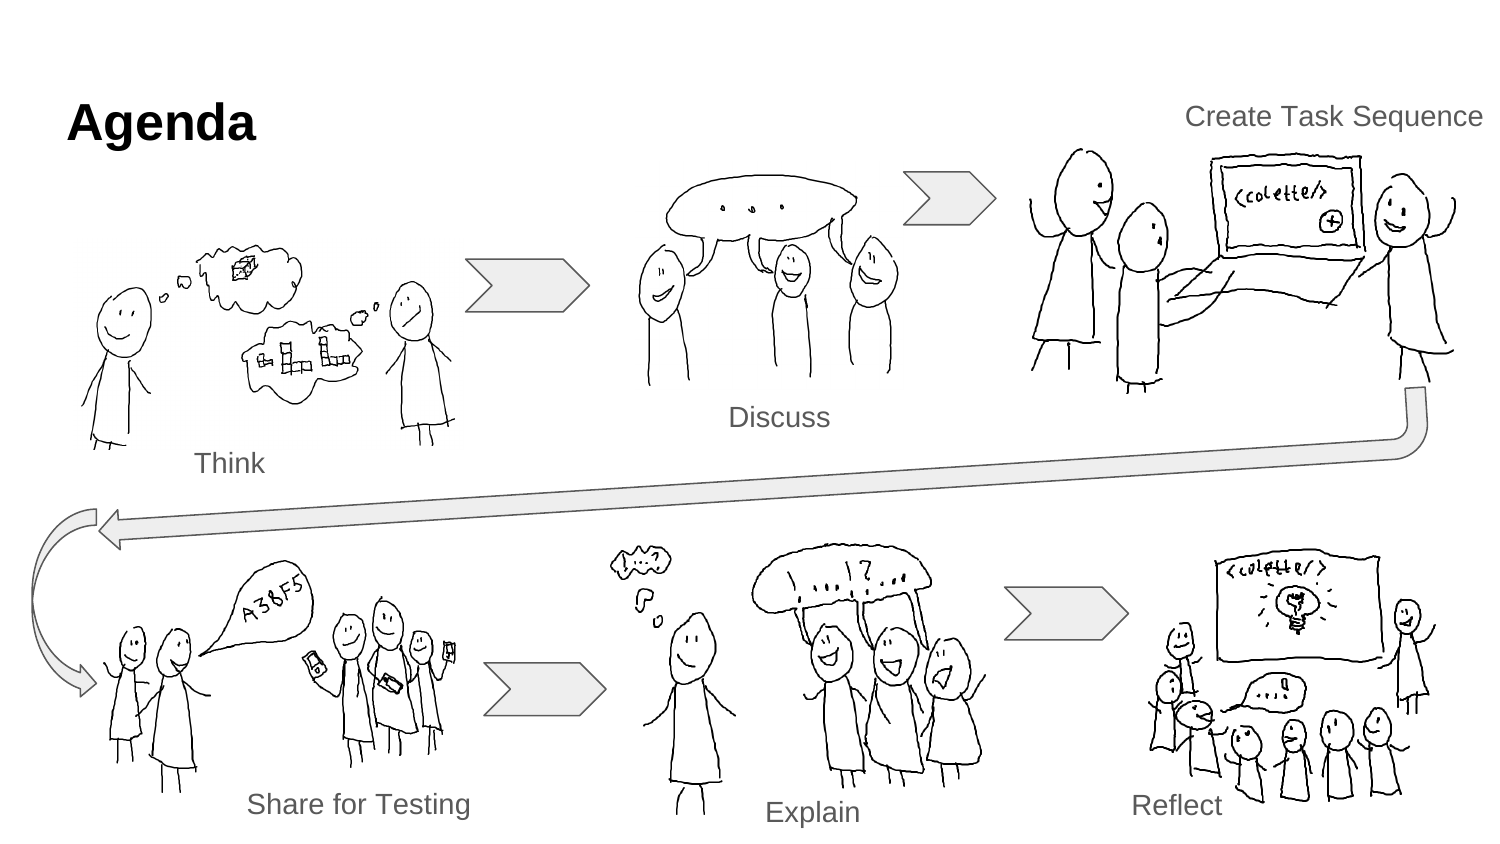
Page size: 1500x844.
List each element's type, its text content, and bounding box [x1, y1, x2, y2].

picture [606, 541, 997, 817]
picture [635, 161, 904, 390]
picture [1138, 545, 1449, 813]
picture [96, 556, 464, 802]
text_box Think [178, 428, 363, 495]
text_box Reflect [1116, 771, 1416, 837]
text_box [1004, 587, 1129, 640]
text_box [98, 387, 1428, 550]
picture [1010, 143, 1464, 408]
text_box [903, 171, 997, 225]
text_box [483, 662, 607, 716]
picture [73, 238, 464, 450]
text_box Discuss [713, 383, 934, 449]
text_box Create Task Sequence [1169, 82, 1500, 149]
text_box [465, 259, 590, 312]
text_box Explain [750, 778, 886, 844]
text_box Share for Testing [231, 770, 542, 837]
title Agenda [51, 72, 1449, 167]
text_box [32, 509, 97, 697]
